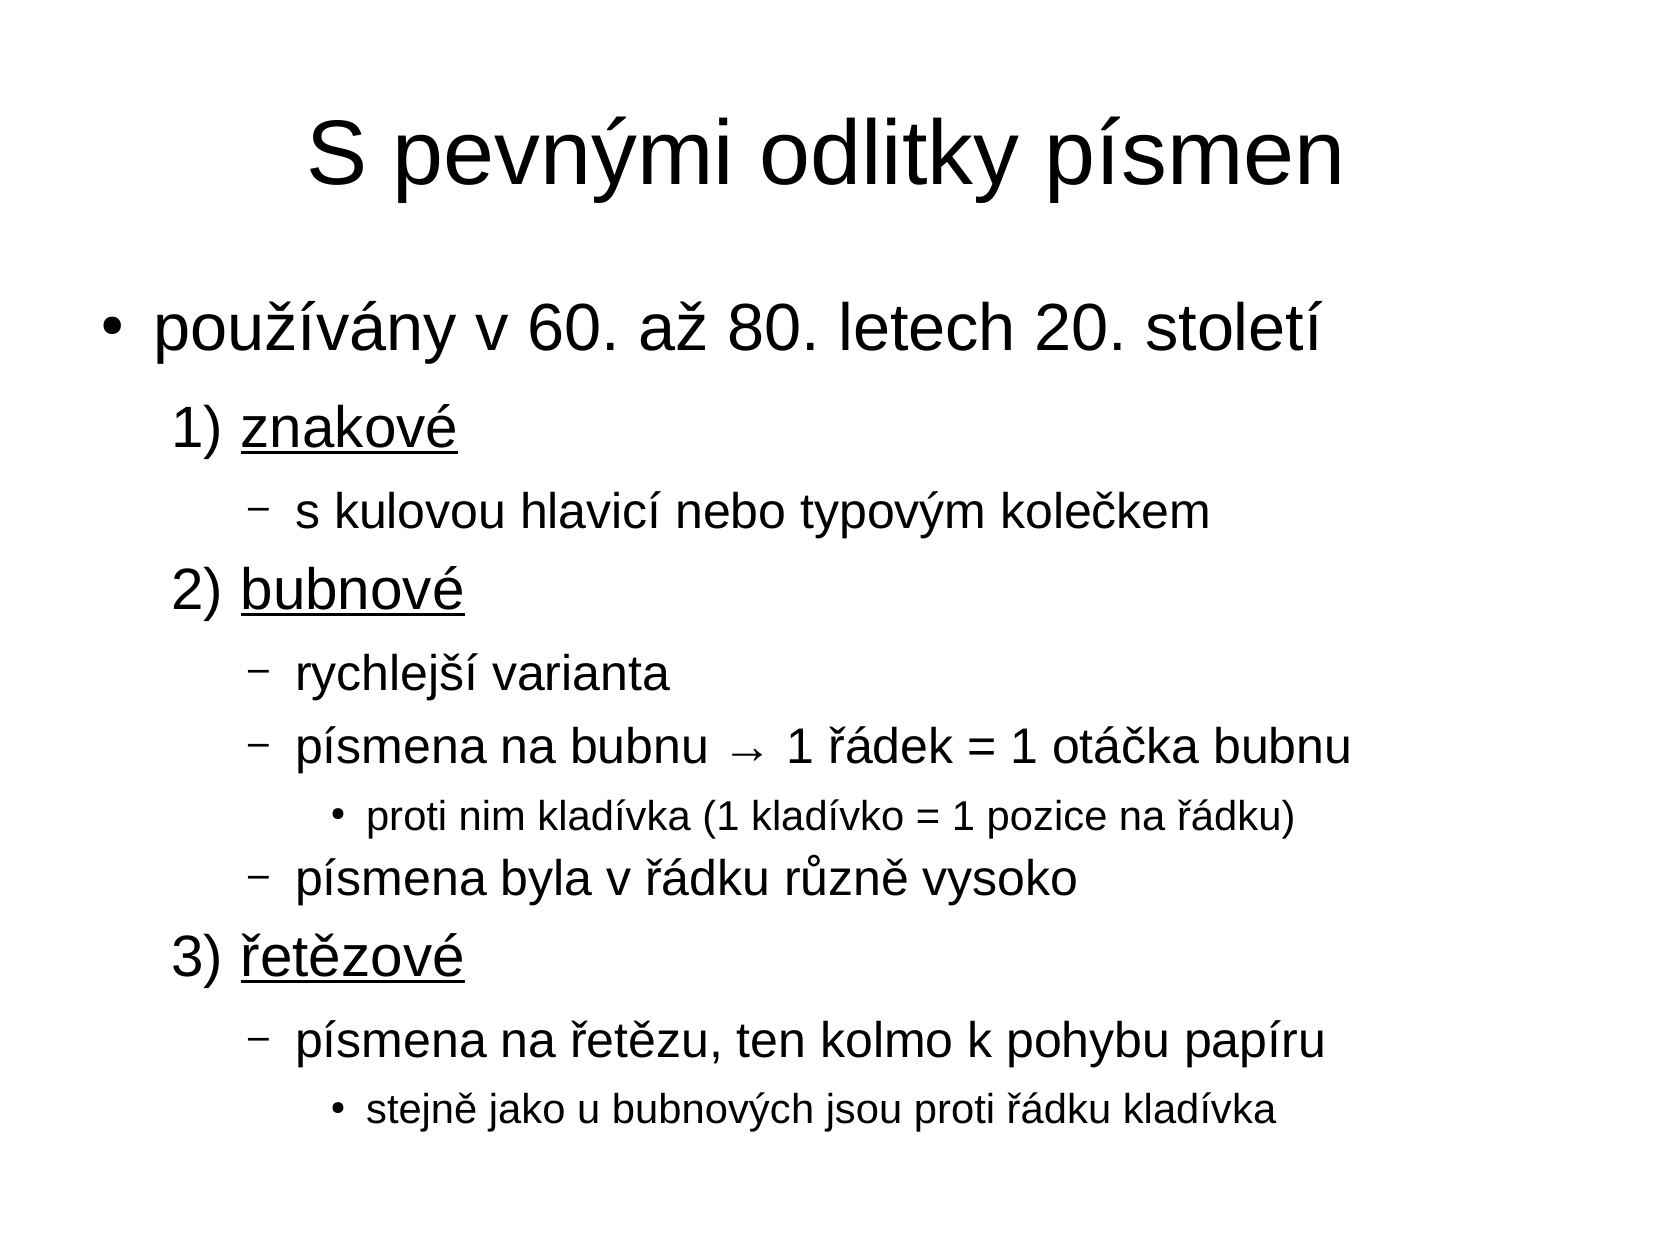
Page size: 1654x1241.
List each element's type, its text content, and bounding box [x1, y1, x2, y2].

list používány v 60. až 80. letech 20. století znakové s kulovou hlavicí nebo typovým kolečkem bubnové rychlejší varianta písmena na bubnu → 1 řádek = 1 otáčka bubnu proti nim kladívka (1 kladívko = 1 pozice na řádku) písmena byla v řádku různě vysoko řetězové písmena na řetězu, ten kolmo k pohybu papíru stejně jako u bubnových jsou proti řádku kladívka [82, 290, 1571, 1133]
title S pevnými odlitky písmen [82, 56, 1571, 250]
